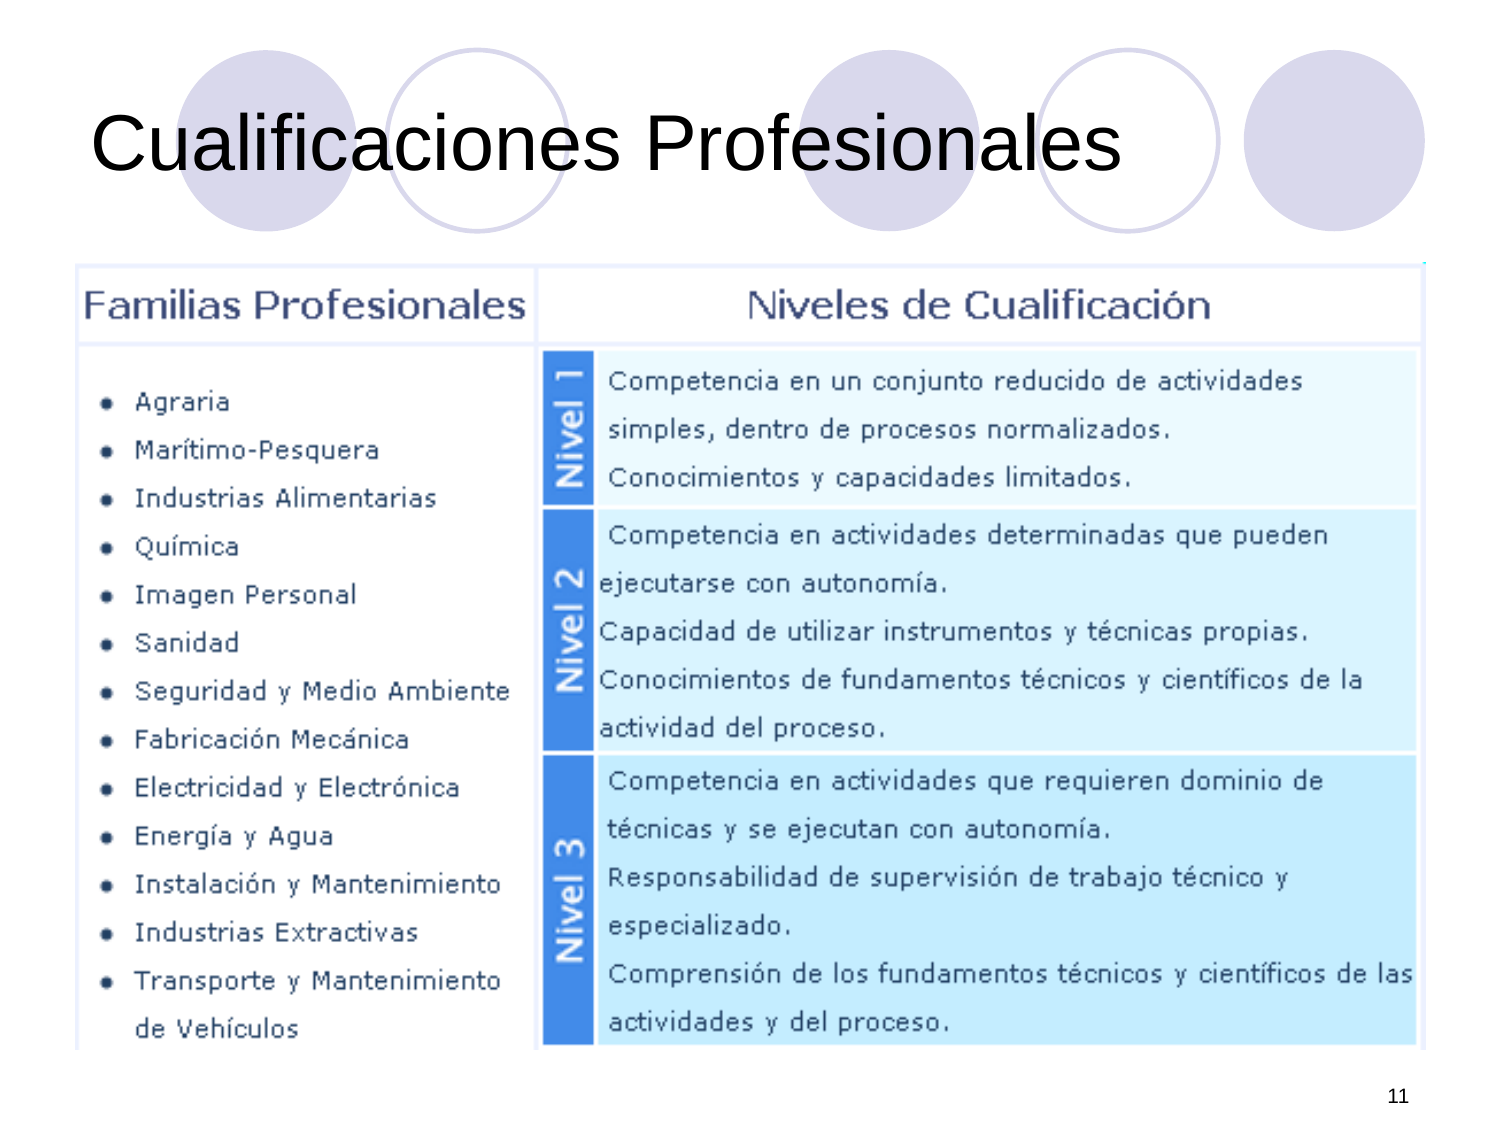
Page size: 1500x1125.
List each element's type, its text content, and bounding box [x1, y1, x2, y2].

title Cualificaciones Profesionales [75, 45, 1426, 233]
picture [75, 262, 1426, 1051]
text_box <number> [1074, 1074, 1426, 1101]
